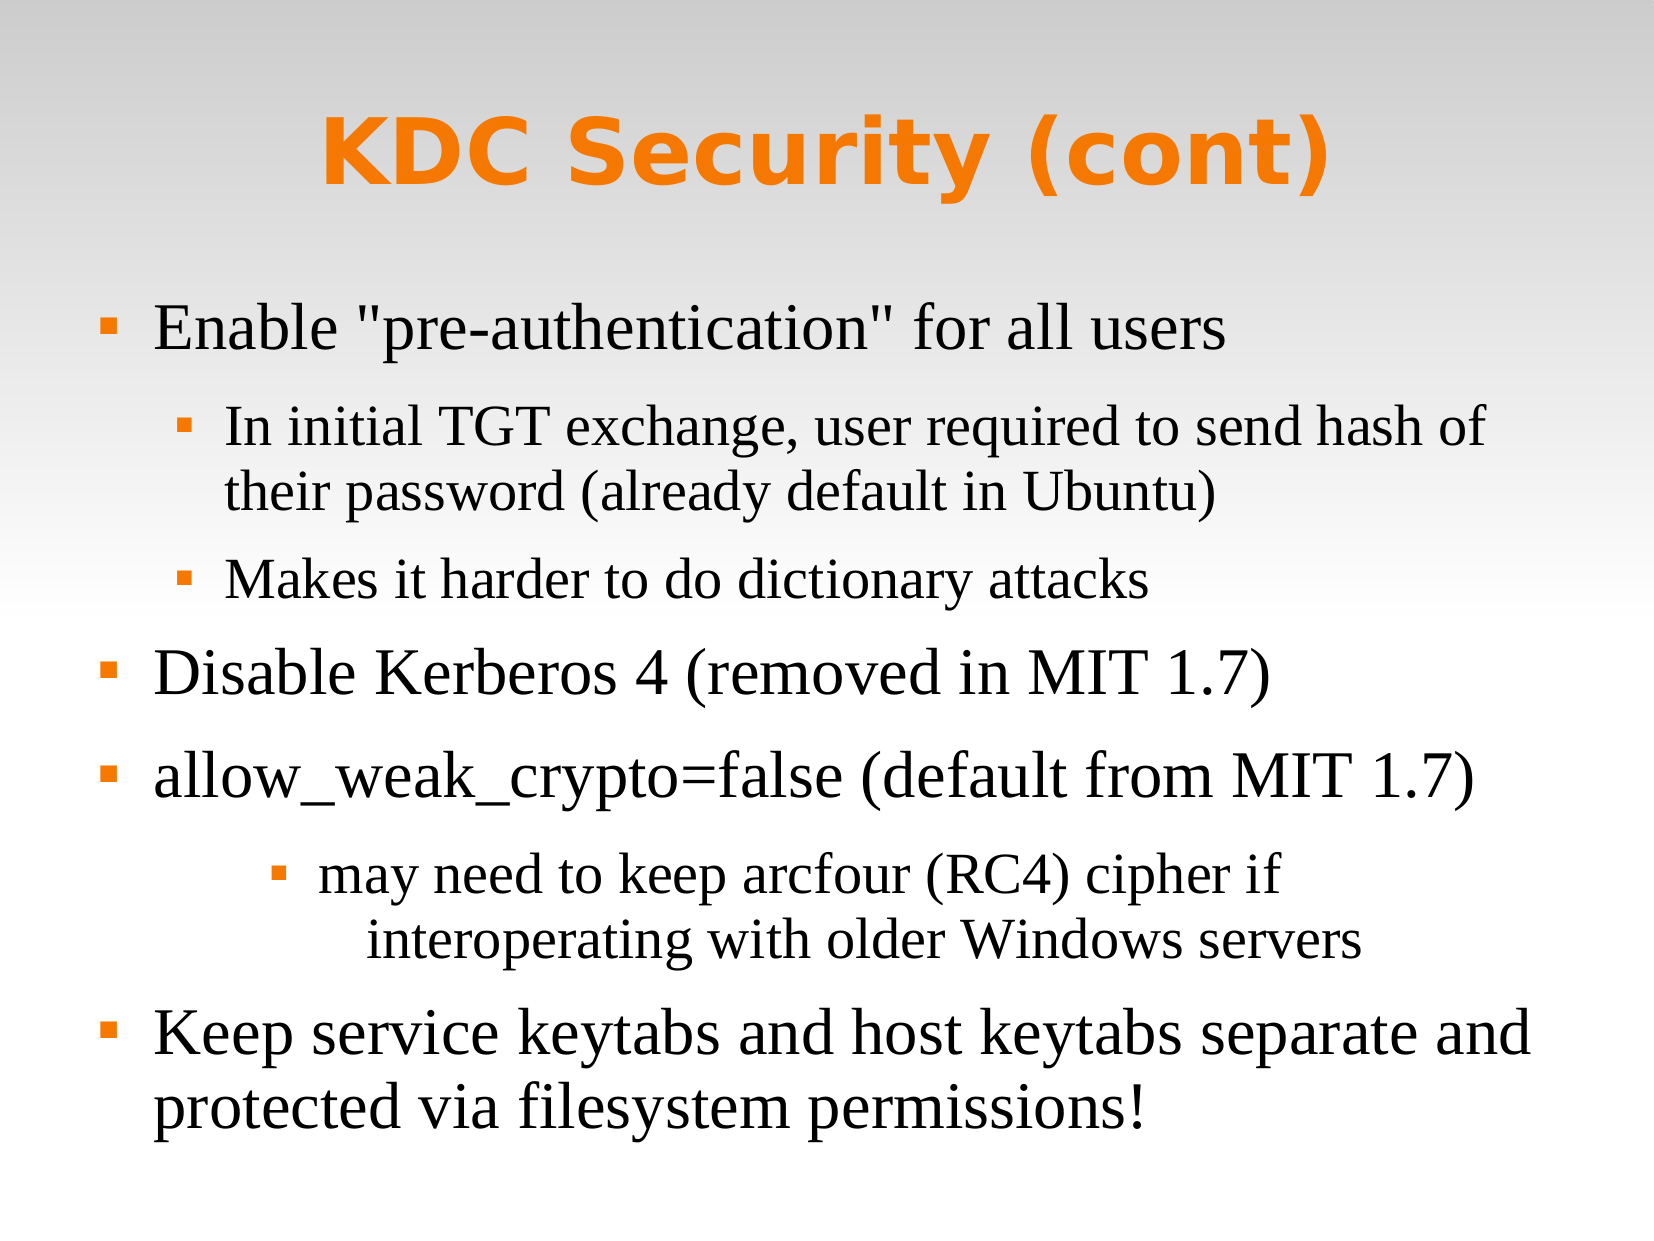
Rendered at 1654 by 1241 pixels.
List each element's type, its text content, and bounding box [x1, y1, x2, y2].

title KDC Security (cont) [82, 49, 1571, 257]
list Enable "pre-authentication" for all users In initial TGT exchange, user required to send hash of their password (already default in Ubuntu) Makes it harder to do dictionary attacks Disable Kerberos 4 (removed in MIT 1.7) allow_weak_crypto=false (default from MIT 1.7) may need to keep arcfour (RC4) cipher if interoperating with older Windows servers Keep service keytabs and host keytabs separate and protected via filesystem permissions! [82, 290, 1571, 1207]
